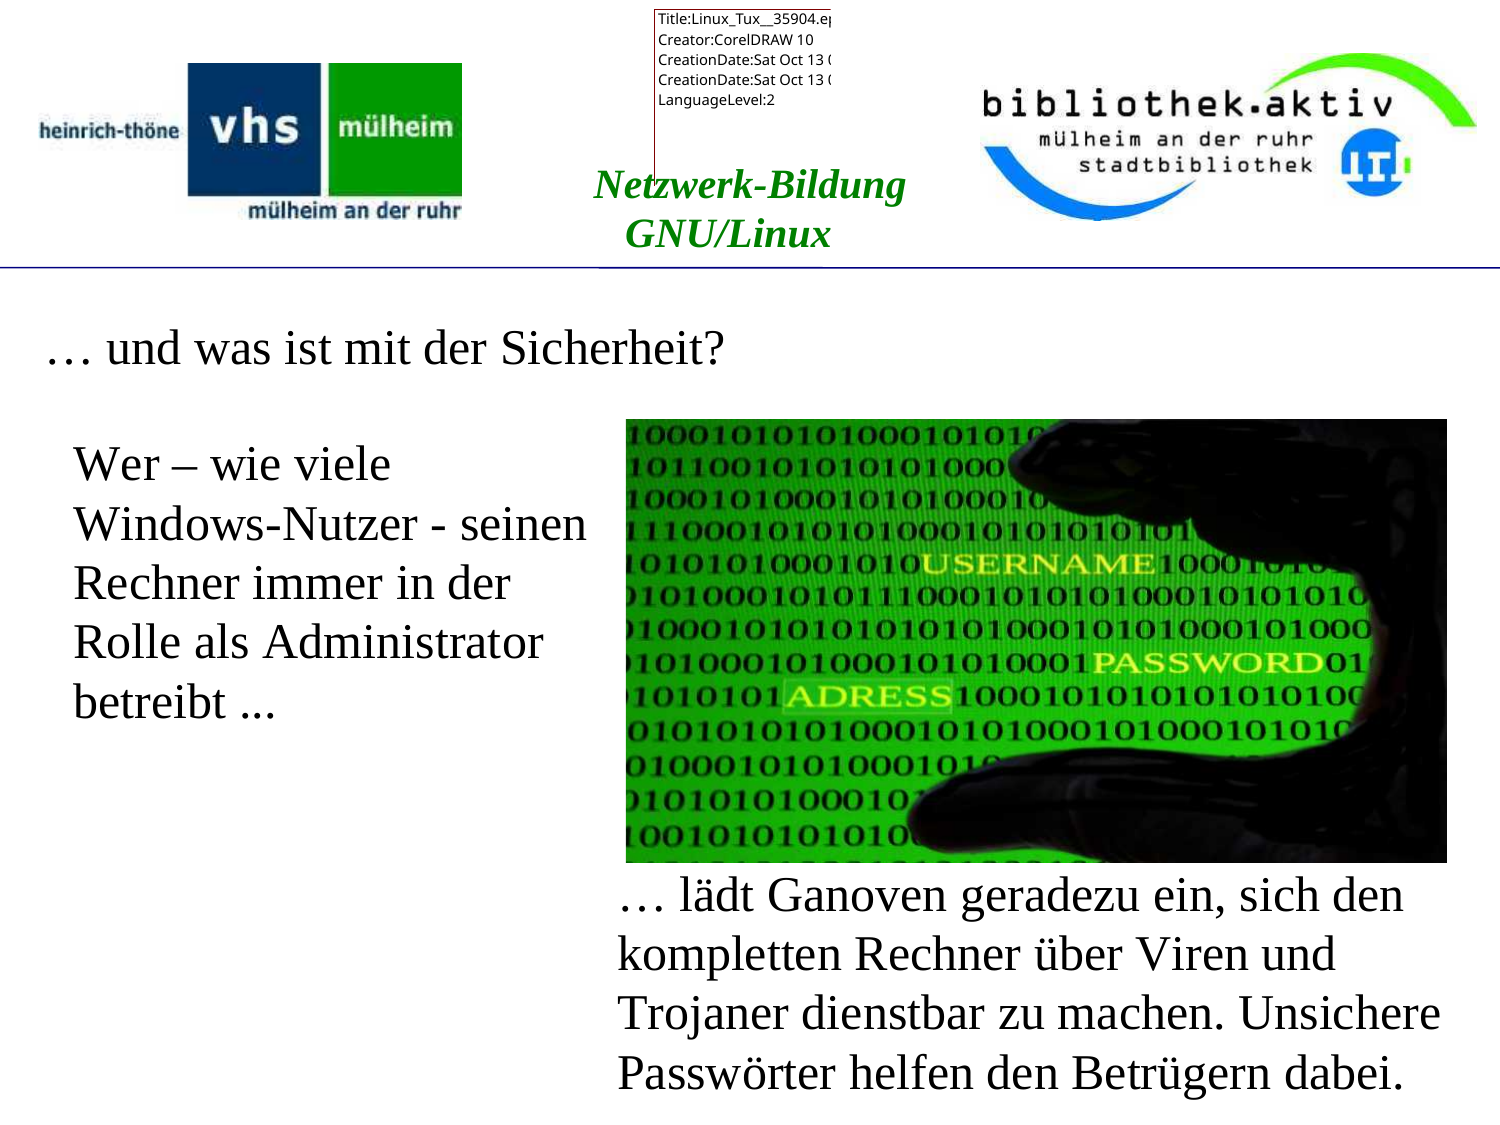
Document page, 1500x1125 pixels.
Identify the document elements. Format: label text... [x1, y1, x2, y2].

picture [38, 63, 462, 220]
text_box Netzwerk-Bildung GNU/Linux [578, 151, 934, 266]
text_box … lädt Ganoven geradezu ein, sich den kompletten Rechner über Viren und Trojaner dienstbar zu machen. Unsichere Passwörter helfen den Betrügern dabei. [602, 856, 1459, 1110]
text_box [626, 419, 1447, 862]
text_box … und was ist mit der Sicherheit? [29, 309, 768, 385]
text_box Wer – wie viele Windows-Nutzer - seinen Rechner immer in der Rolle als Administrator betreibt ... [59, 425, 613, 739]
picture [653, 8, 831, 151]
picture [980, 53, 1477, 221]
